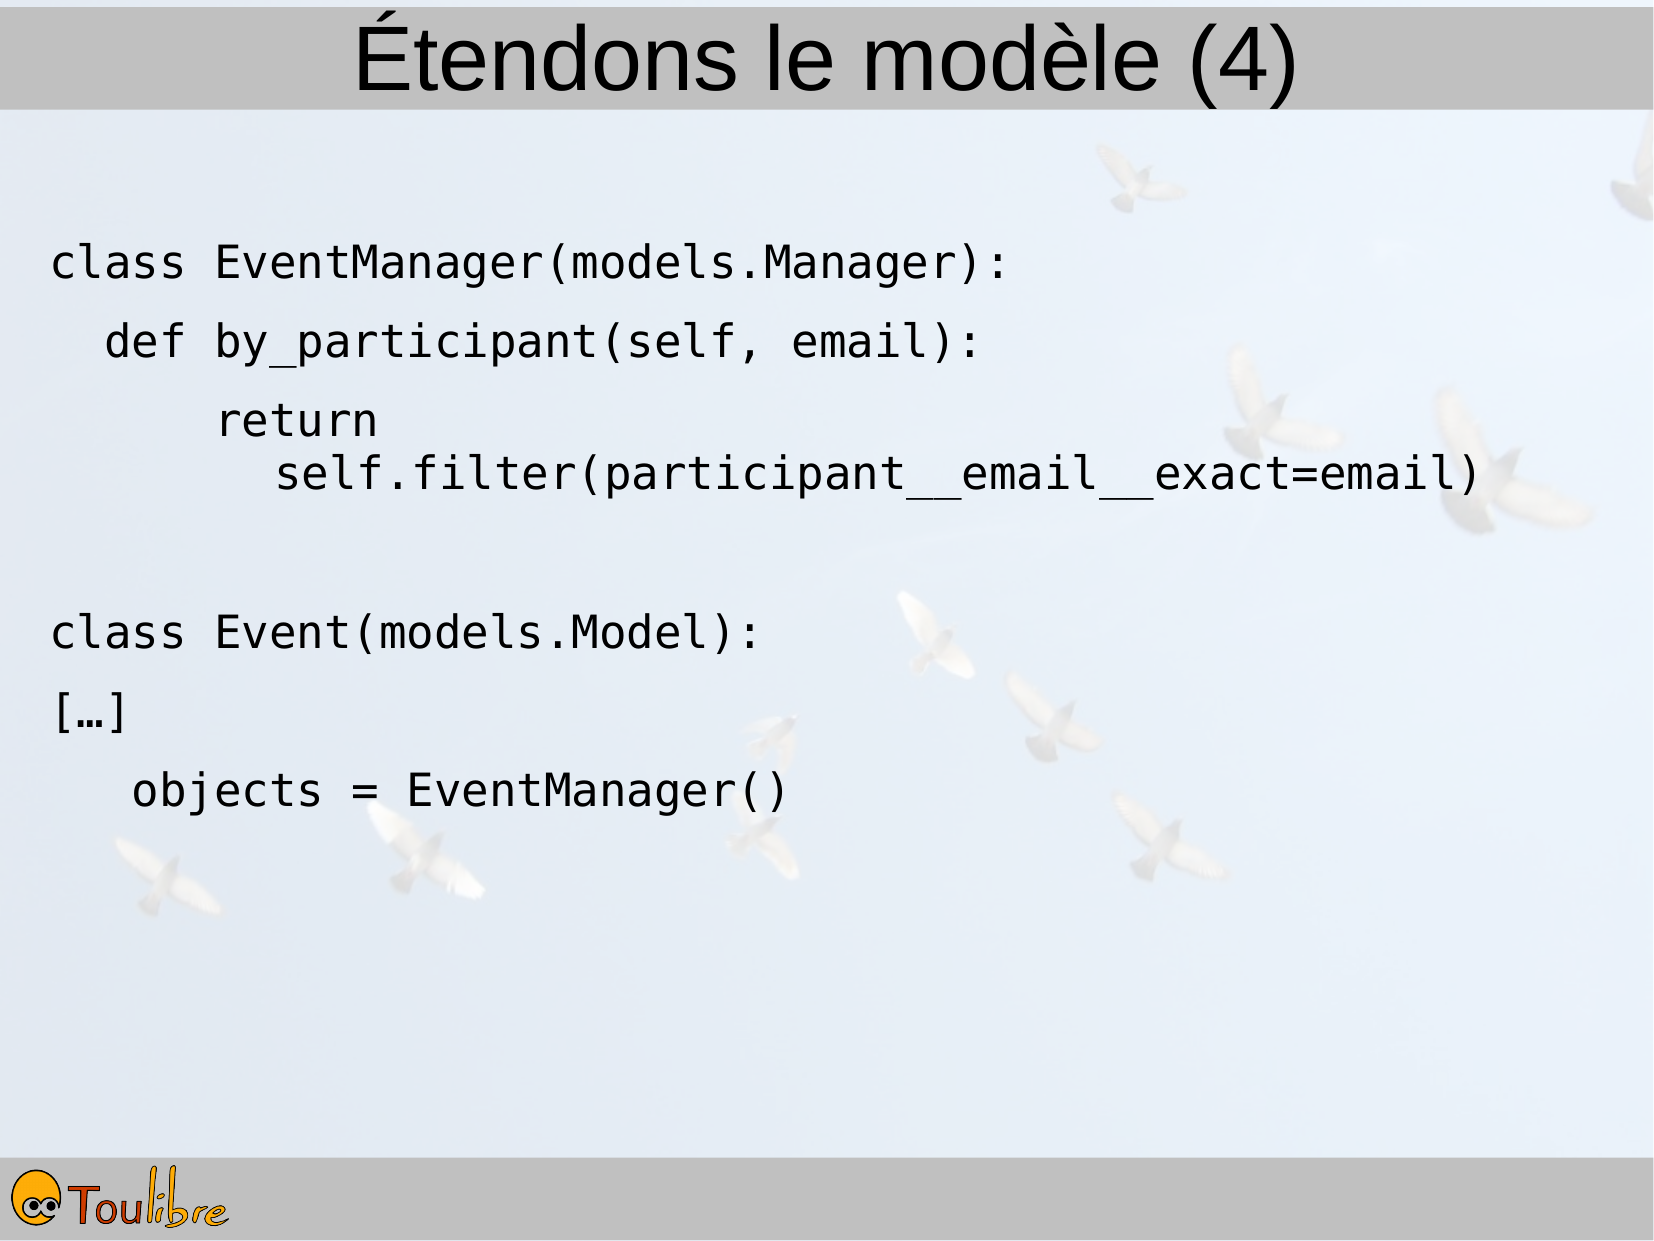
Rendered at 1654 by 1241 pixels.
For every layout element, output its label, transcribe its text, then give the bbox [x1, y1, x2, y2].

picture [11, 1165, 229, 1228]
list class EventManager(models.Manager): def by_participant(self, email): return self.filter(participant__email__exact=email) class Event(models.Model): […] objects = EventManager() [49, 236, 1607, 1055]
title Étendons le modèle (4) [0, 7, 1654, 110]
